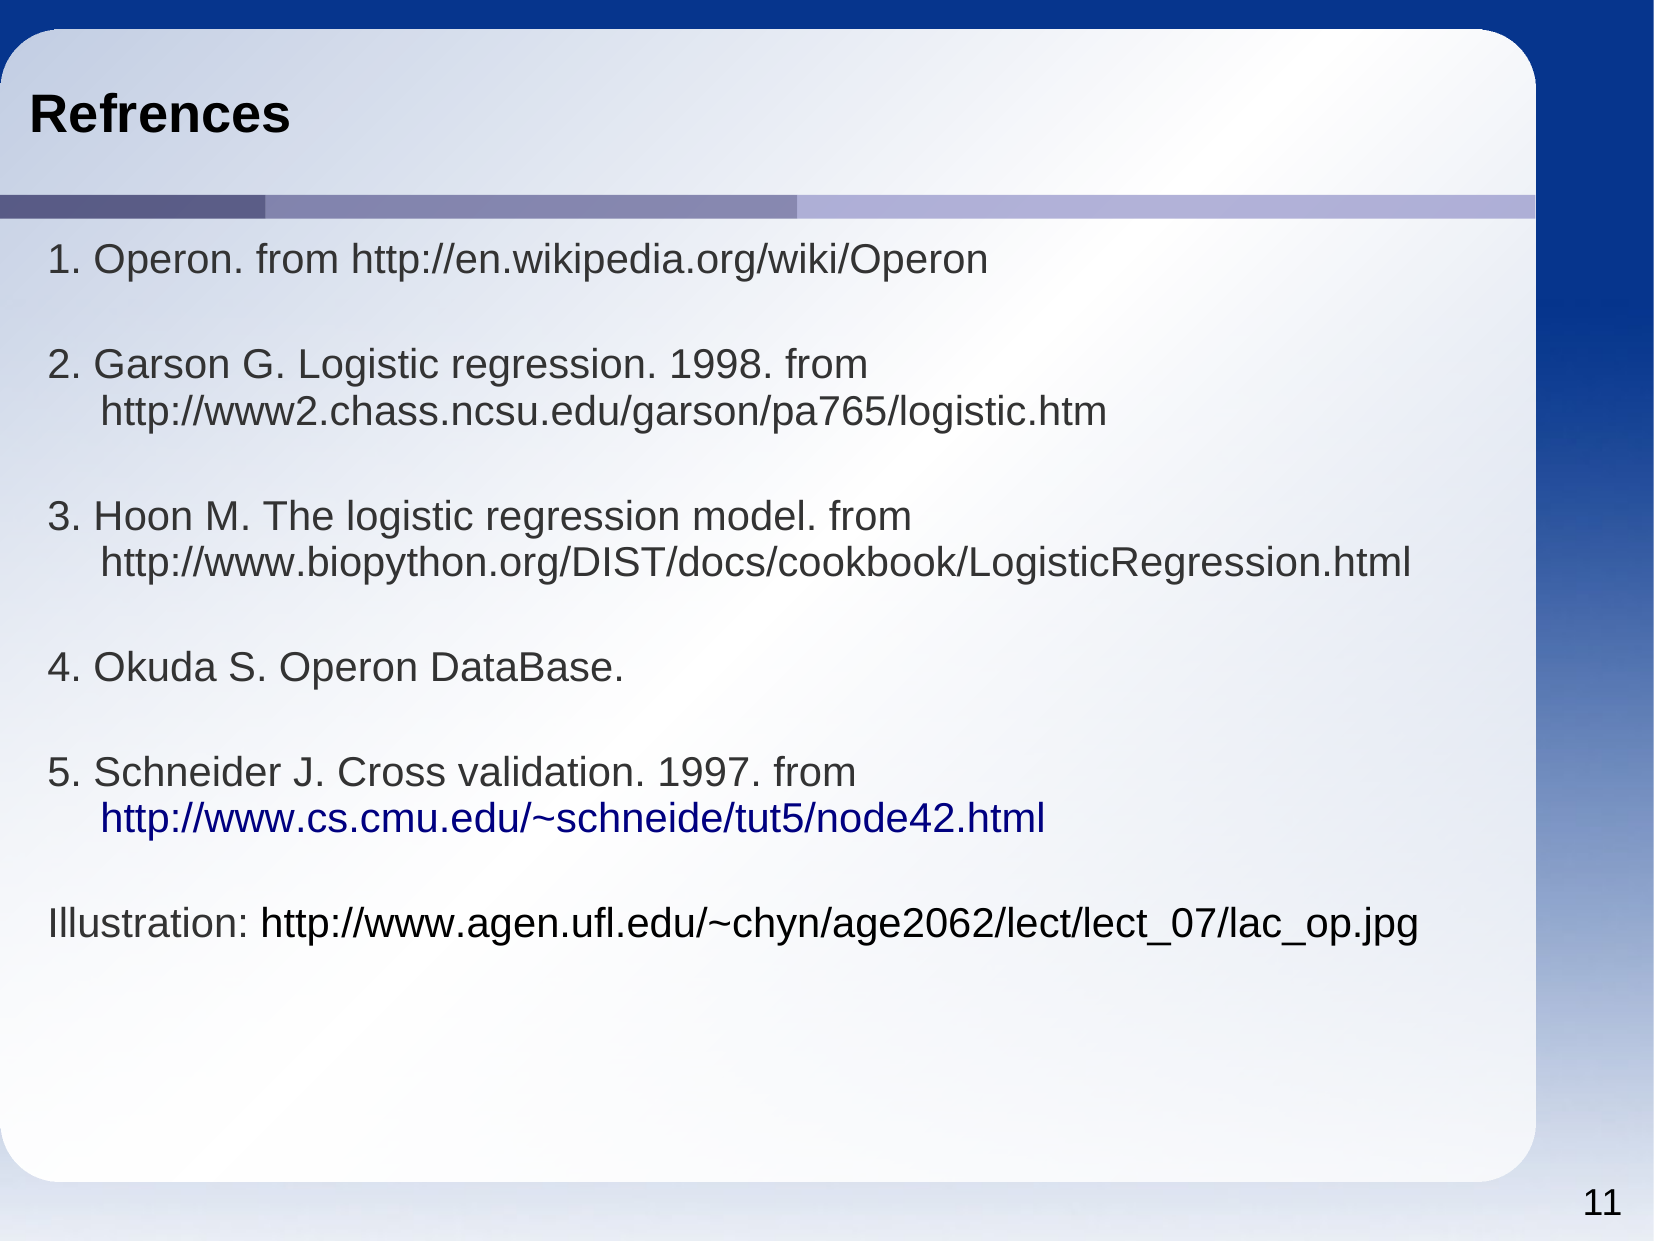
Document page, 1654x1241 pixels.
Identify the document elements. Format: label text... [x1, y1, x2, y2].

title Refrences [29, 56, 1506, 170]
list 1. Operon. from http://en.wikipedia.org/wiki/Operon 2. Garson G. Logistic regression. 1998. from http://www2.chass.ncsu.edu/garson/pa765/logistic.htm 3. Hoon M. The logistic regression model. from http://www.biopython.org/DIST/docs/cookbook/LogisticRegression.html 4. Okuda S. Operon DataBase. 5. Schneider J. Cross validation. 1997. from http://www.cs.cmu.edu/~schneide/tut5/node42.html Illustration: http://www.agen.ufl.edu/~chyn/age2062/lect/lect_07/lac_op.jpg [29, 236, 1506, 1137]
picture [0, 0, 1654, 1241]
